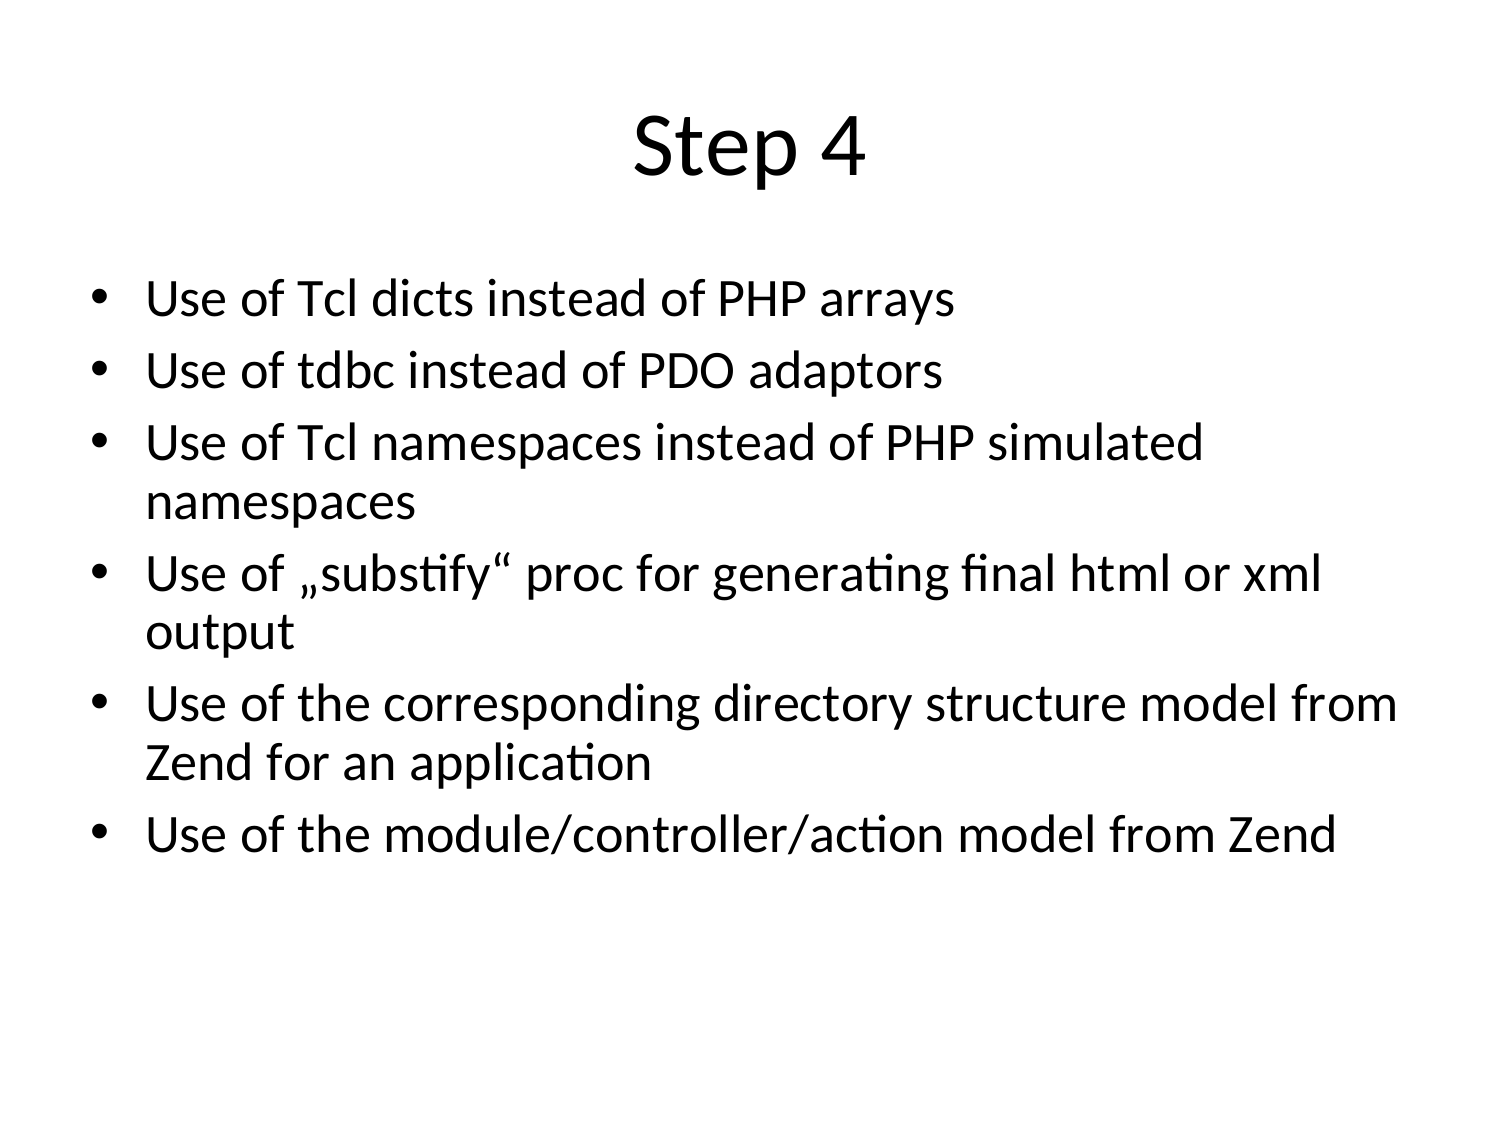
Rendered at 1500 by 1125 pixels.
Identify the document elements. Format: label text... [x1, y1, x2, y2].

text_box Step 4 [75, 45, 1426, 233]
text_box Use of Tcl dicts instead of PHP arrays Use of tdbc instead of PDO adaptors Use of Tcl namespaces instead of PHP simulated namespaces Use of „substify“ proc for generating final html or xml output Use of the corresponding directory structure model from Zend for an application Use of the module/controller/action model from Zend [75, 262, 1426, 1101]
